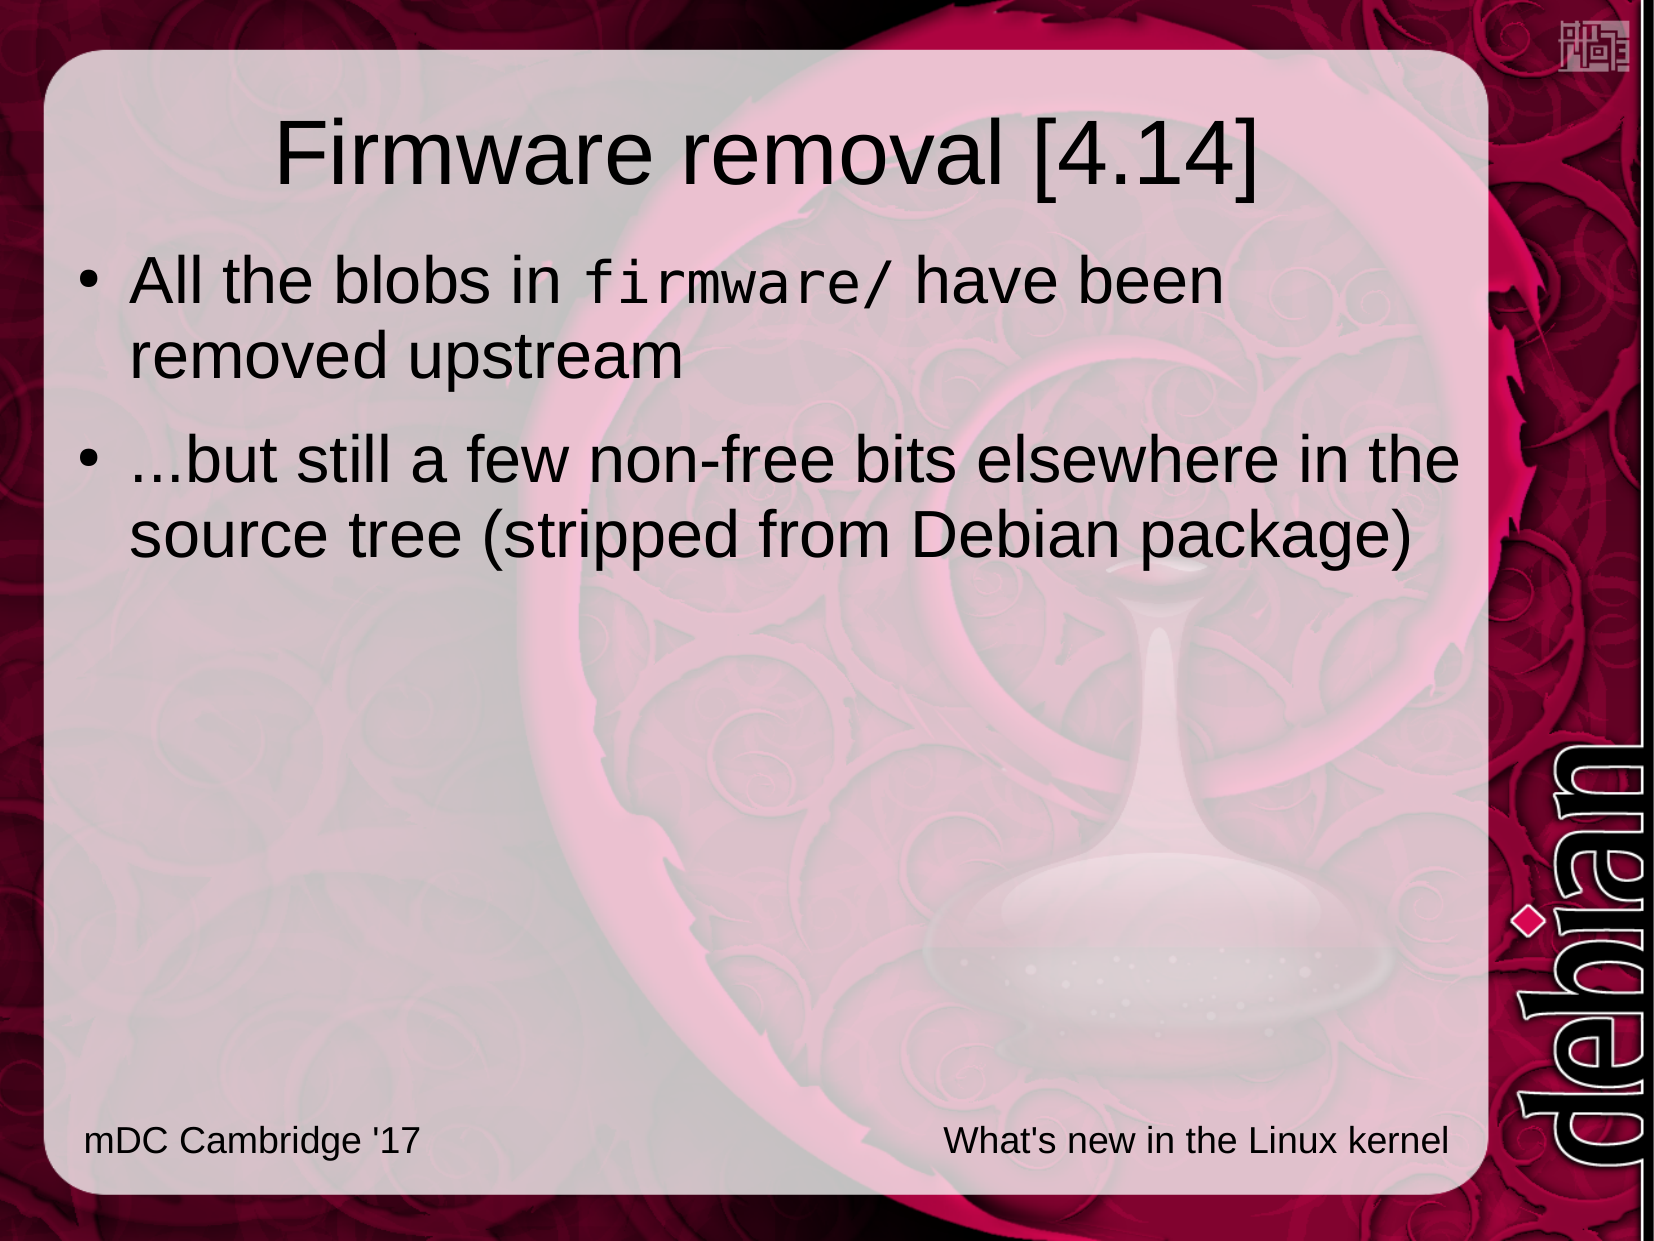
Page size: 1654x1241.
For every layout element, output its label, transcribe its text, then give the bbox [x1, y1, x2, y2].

title Firmware removal [4.14] [59, 49, 1477, 243]
list All the blobs in firmware/ have been removed upstream ...but still a few non-free bits elsewhere in the source tree (stripped from Debian package) [59, 243, 1477, 1109]
picture [0, 0, 1654, 1241]
